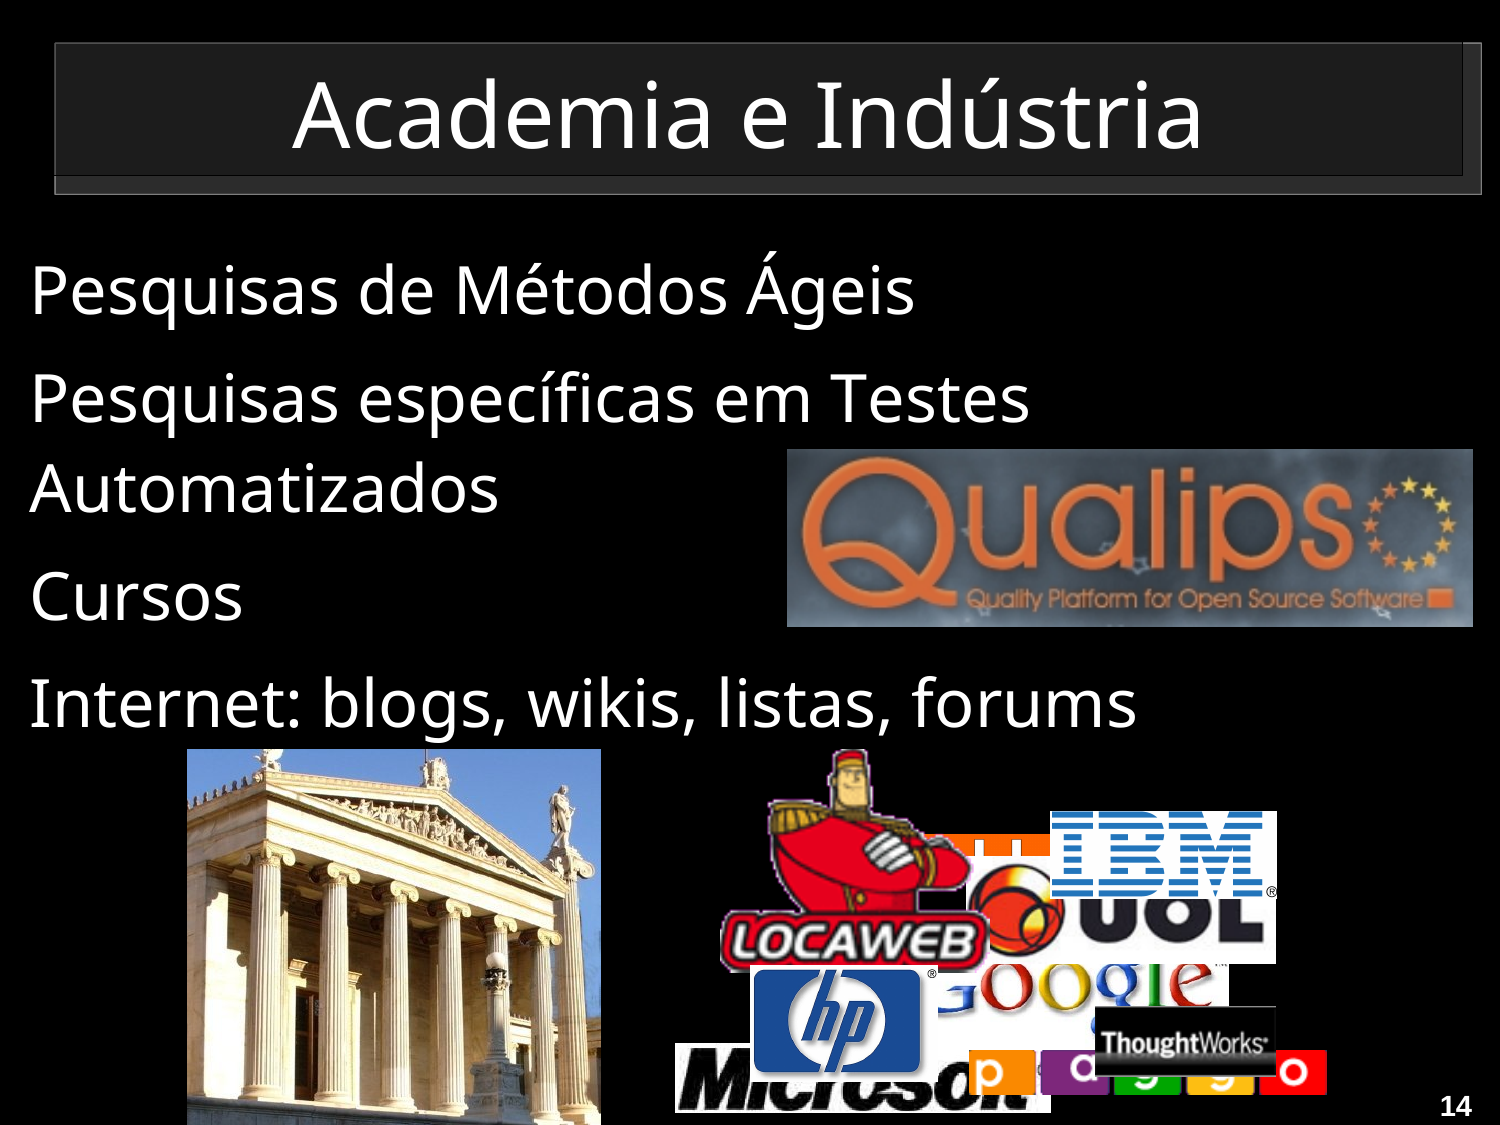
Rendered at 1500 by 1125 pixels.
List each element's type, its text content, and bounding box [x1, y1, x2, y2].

picture [187, 1032, 601, 1125]
list Pesquisas de Métodos Ágeis Pesquisas específicas em Testes Automatizados Cursos Internet: blogs, wikis, listas, forums [29, 243, 1471, 1032]
picture [675, 1032, 1327, 1113]
title Academia e Indústria [29, 38, 1471, 188]
